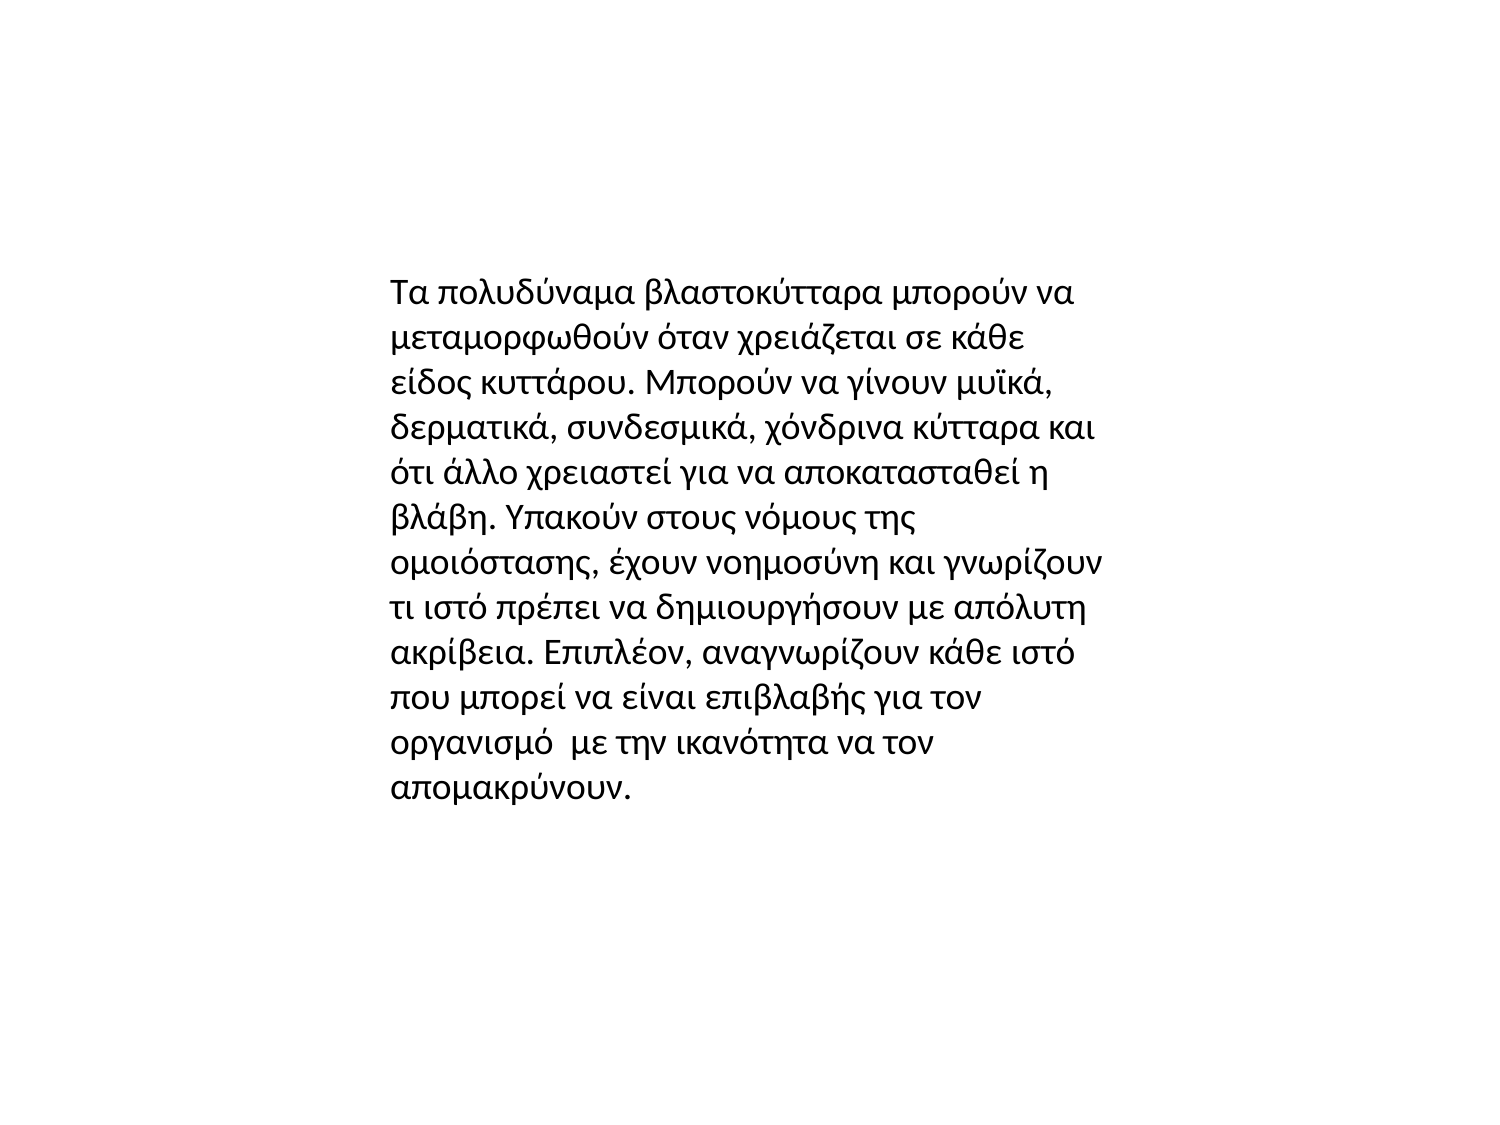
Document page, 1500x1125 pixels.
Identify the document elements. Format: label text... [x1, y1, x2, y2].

text_box Τα πολυδύναμα βλαστοκύτταρα μπορούν να μεταμορφωθούν όταν χρειάζεται σε κάθε είδος κυττάρου. Μπορούν να γίνουν μυϊκά, δερματικά, συνδεσμικά, χόνδρινα κύτταρα και ότι άλλο χρειαστεί για να αποκατασταθεί η βλάβη. Υπακούν στους νόμους της ομοιόστασης, έχουν νοημοσύνη και γνωρίζουν τι ιστό πρέπει να δημιουργήσουν με απόλυτη ακρίβεια. Επιπλέον, αναγνωρίζουν κάθε ιστό που μπορεί να είναι επιβλαβής για τον οργανισμό με την ικανότητα να τον απομακρύνουν. [375, 259, 1125, 815]
